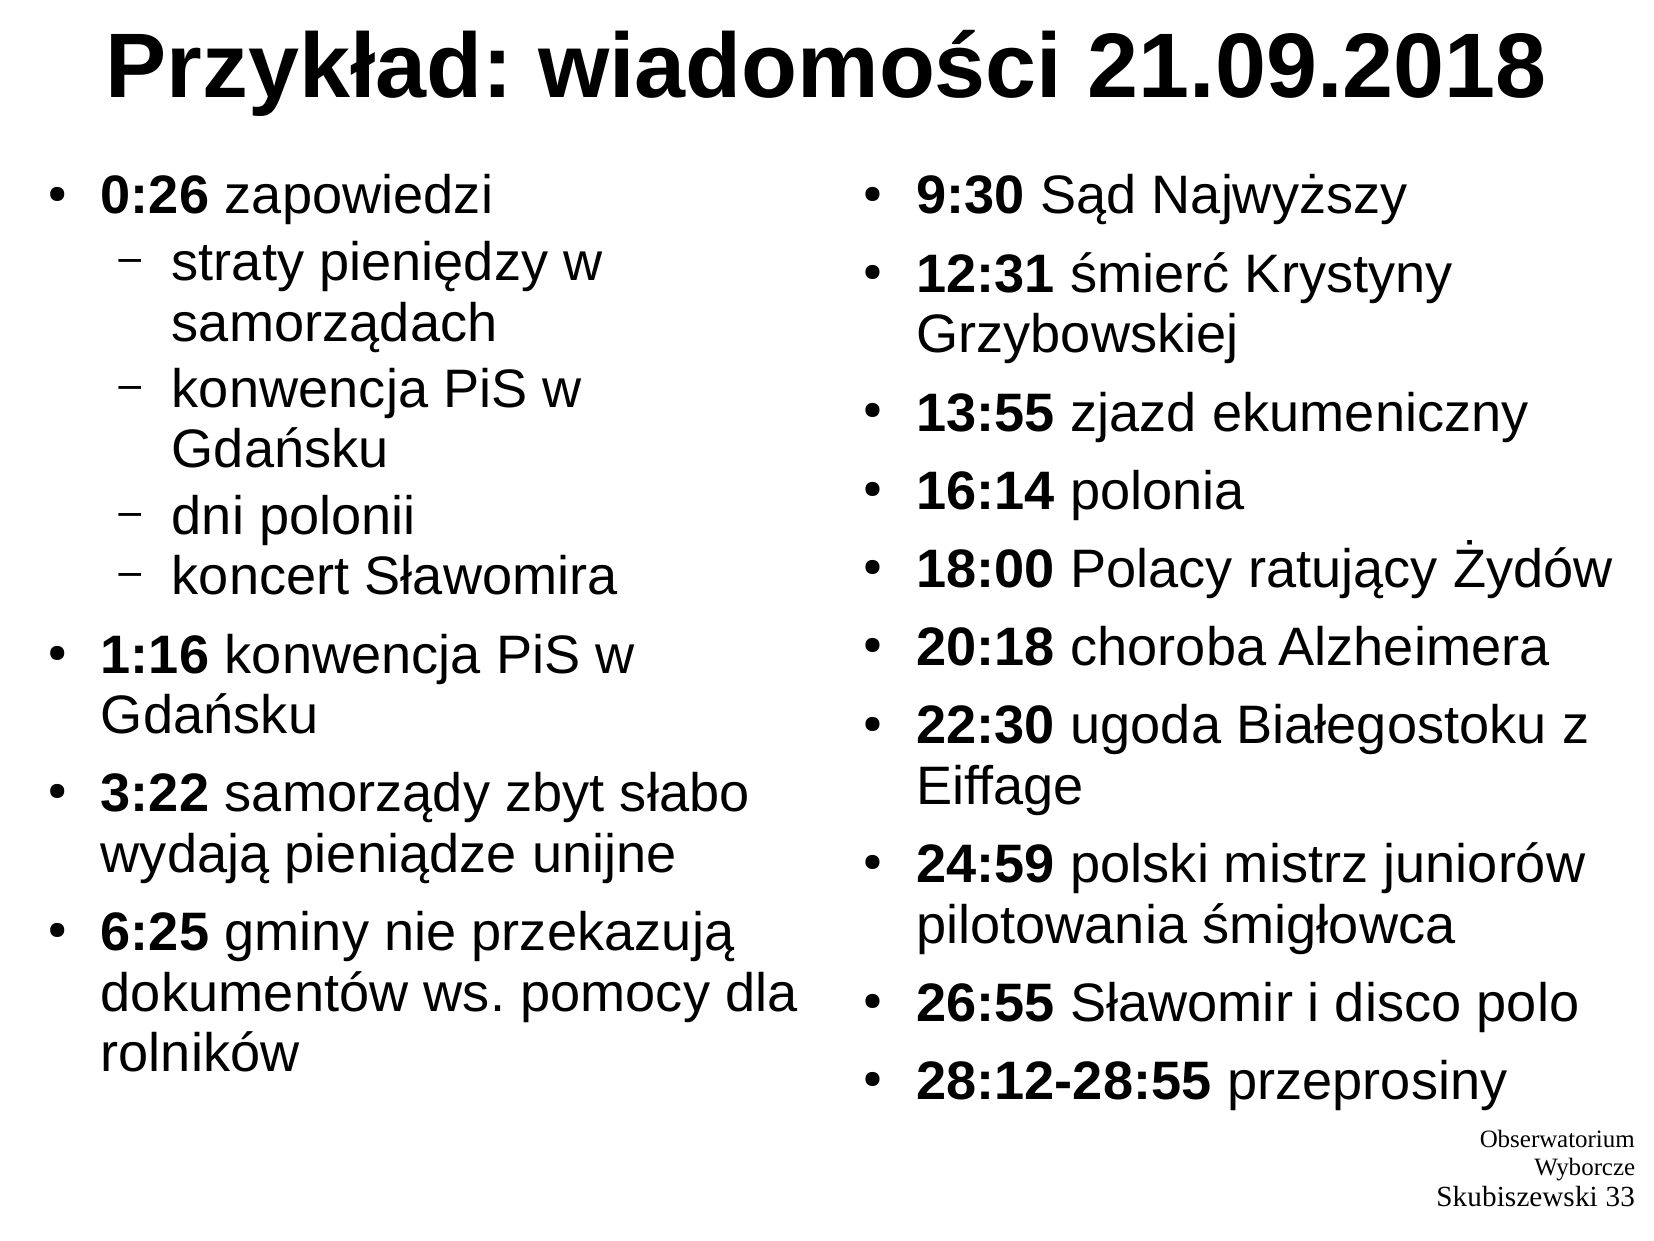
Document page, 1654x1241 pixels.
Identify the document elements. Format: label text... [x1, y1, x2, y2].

title Przykład: wiadomości 21.09.2018 [82, 15, 1571, 223]
list 9:30 Sąd Najwyższy 12:31 śmierć Krystyny Grzybowskiej 13:55 zjazd ekumeniczny 16:14 polonia 18:00 Polacy ratujący Żydów 20:18 choroba Alzheimera 22:30 ugoda Białegostoku z Eiffage 24:59 polski mistrz juniorów pilotowania śmigłowca 26:55 Sławomir i disco polo 28:12-28:55 przeprosiny [845, 165, 1636, 1216]
list 0:26 zapowiedzi straty pieniędzy w samorządach konwencja PiS w Gdańsku dni polonii koncert Sławomira 1:16 konwencja PiS w Gdańsku 3:22 samorządy zbyt słabo wydają pieniądze unijne 6:25 gminy nie przekazują dokumentów ws. pomocy dla rolników [30, 165, 809, 1241]
